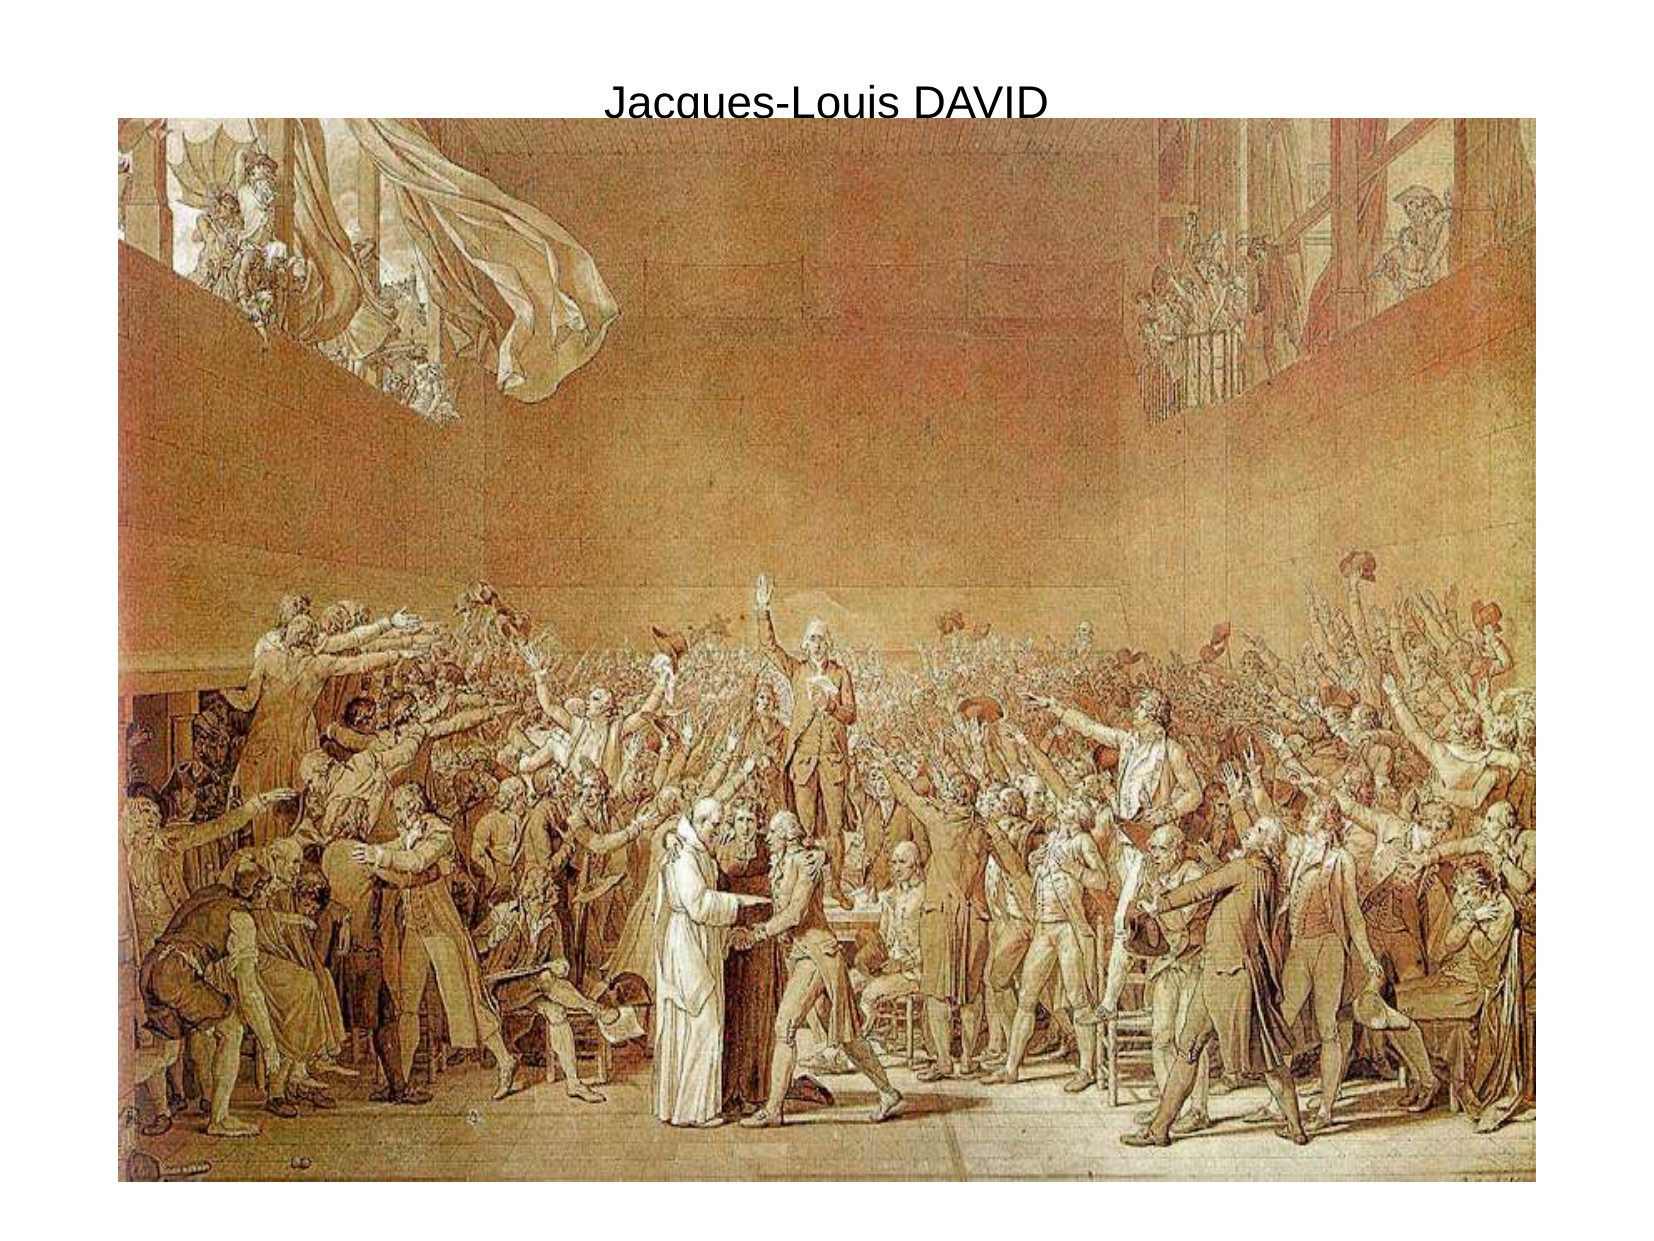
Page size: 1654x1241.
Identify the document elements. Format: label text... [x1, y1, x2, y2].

title Jacques-Louis DAVID [82, 56, 1571, 148]
picture [118, 118, 1536, 1182]
